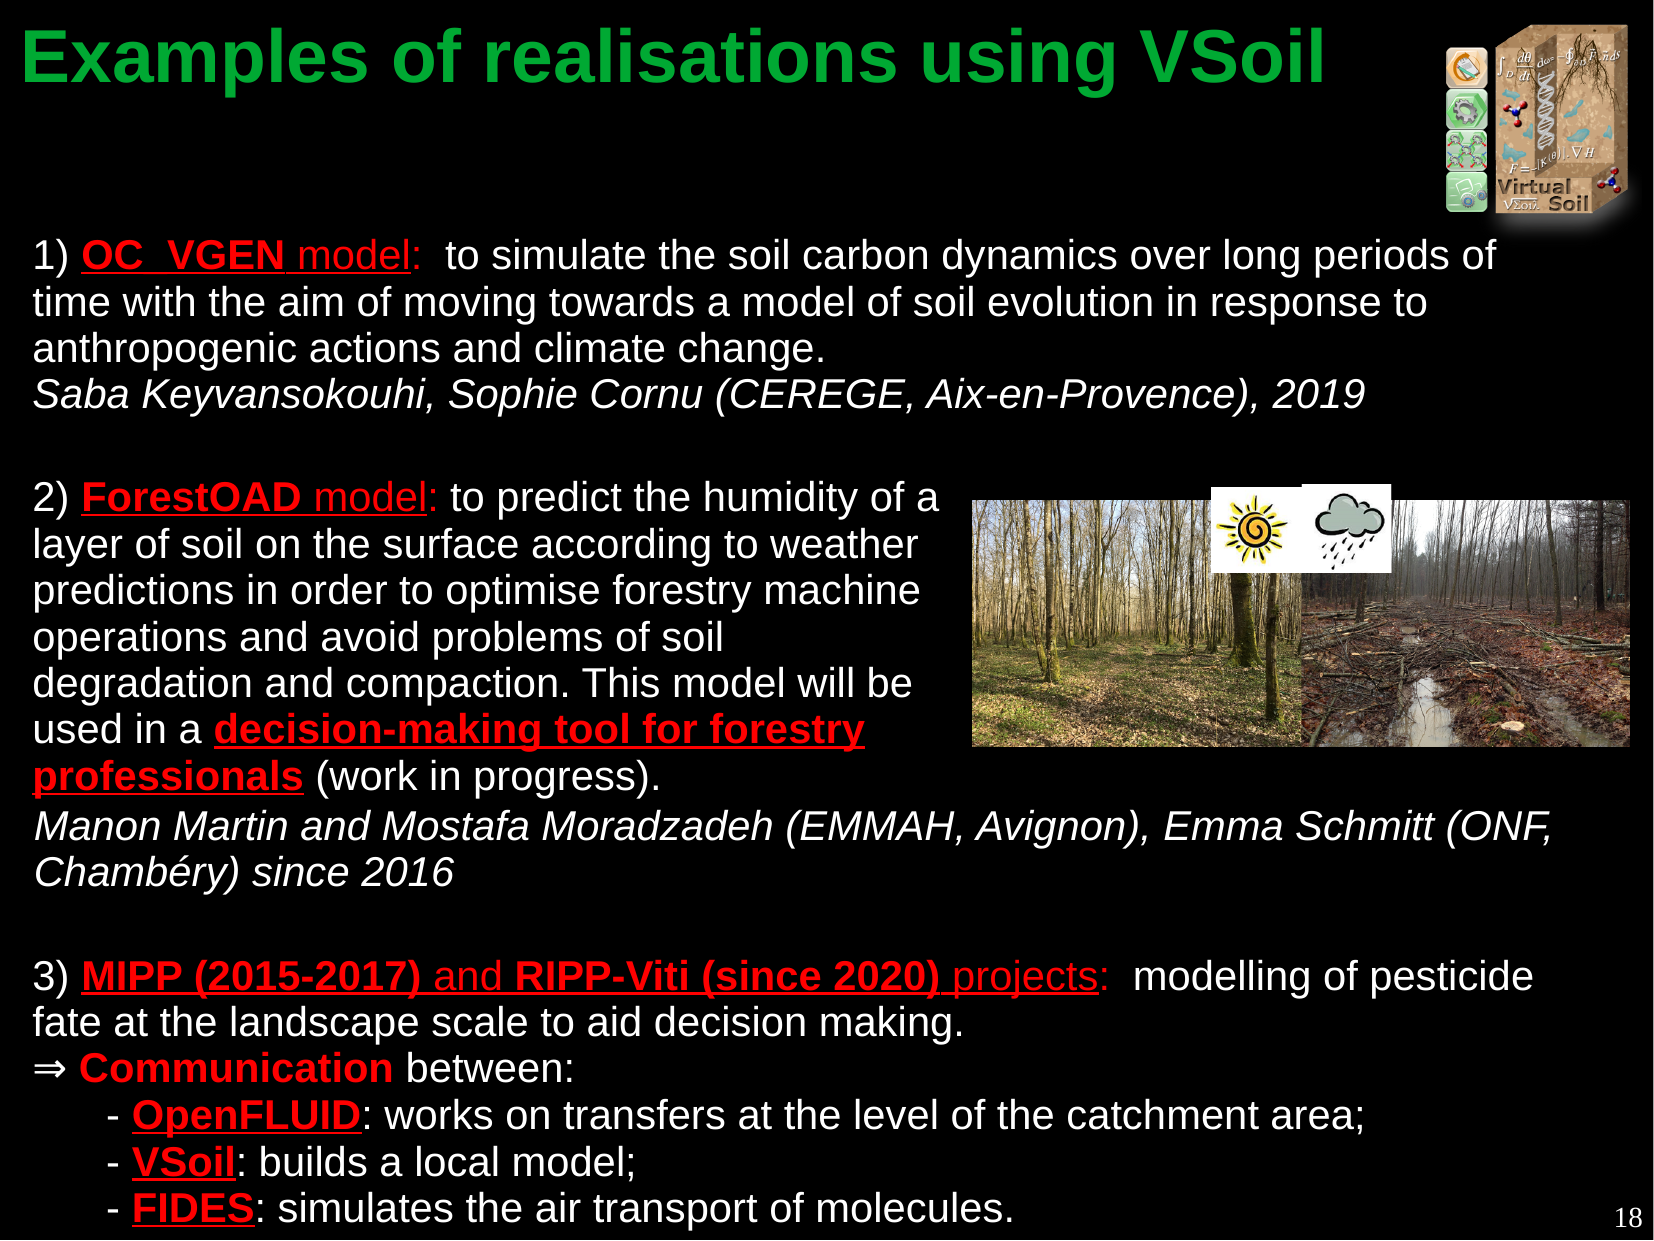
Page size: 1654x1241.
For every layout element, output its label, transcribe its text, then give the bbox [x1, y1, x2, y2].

text_box Manon Martin and Mostafa Moradzadeh (EMMAH, Avignon), Emma Schmitt (ONF, Chambéry) since 2016 [18, 794, 1619, 903]
text_box 3) MIPP (2015-2017) and RIPP-Viti (since 2020) projects: modelling of pesticide fate at the landscape scale to aid decision making. ⇒ Communication between: - OpenFLUID: works on transfers at the level of the catchment area; - VSoil: builds a local model; - FIDES: simulates the air transport of molecules. [17, 944, 1619, 1239]
picture [1409, 0, 1642, 260]
text_box Examples of realisations using VSoil [5, 7, 1359, 107]
text_box 1) OC_VGEN model: to simulate the soil carbon dynamics over long periods of time with the aim of moving towards a model of soil evolution in response to anthropogenic actions and climate change. Saba Keyvansokouhi, Sophie Cornu (CEREGE, Aix-en-Provence), 2019 [17, 224, 1548, 426]
picture [972, 484, 1630, 747]
text_box 2) ForestOAD model: to predict the humidity of a layer of soil on the surface according to weather predictions in order to optimise forestry machine operations and avoid problems of soil degradation and compaction. This model will be used in a decision-making tool for forestry professionals (work in progress). [17, 466, 969, 807]
